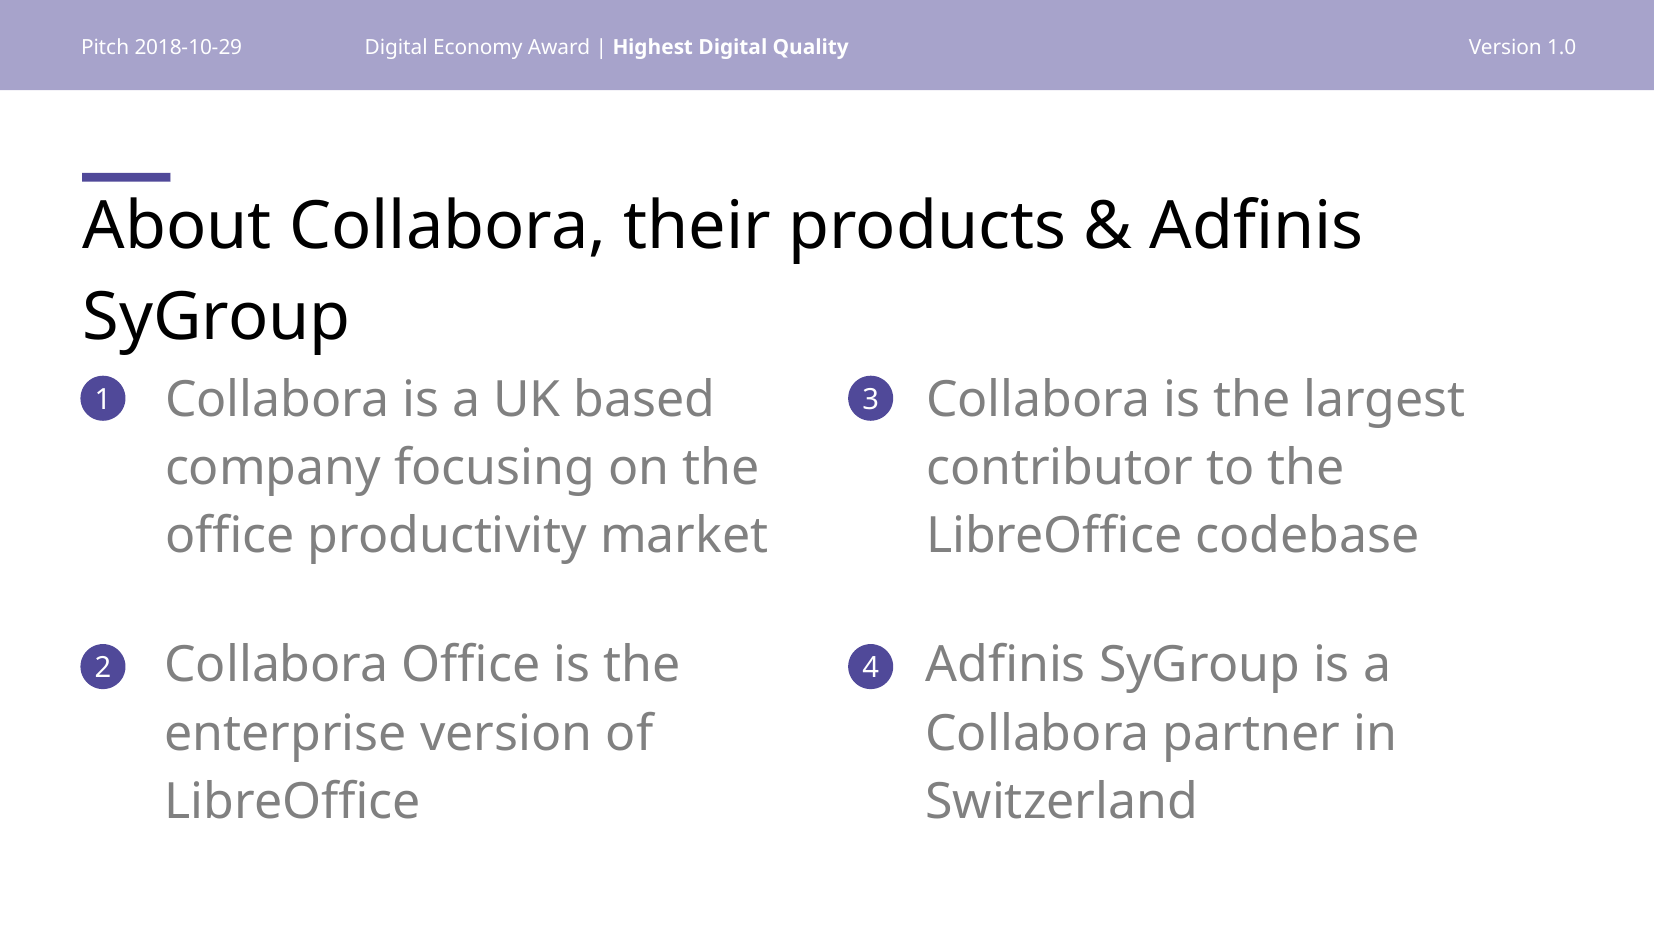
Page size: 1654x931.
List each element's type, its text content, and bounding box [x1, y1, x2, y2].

title About Collabora, their products & Adfinis SyGroup [82, 190, 1571, 347]
list Collabora Office is the enterprise version of LibreOffice [164, 628, 809, 873]
text_box 1 [80, 375, 126, 421]
list Collabora is the largest contributor to the LibreOffice codebase [926, 362, 1570, 608]
list Collabora is a UK based company focusing on the office productivity market [165, 362, 809, 608]
text_box 3 [848, 375, 894, 421]
text_box 4 [848, 644, 894, 690]
text_box 2 [80, 644, 126, 690]
list Adfinis SyGroup is a Collabora partner in Switzerland [925, 628, 1570, 873]
